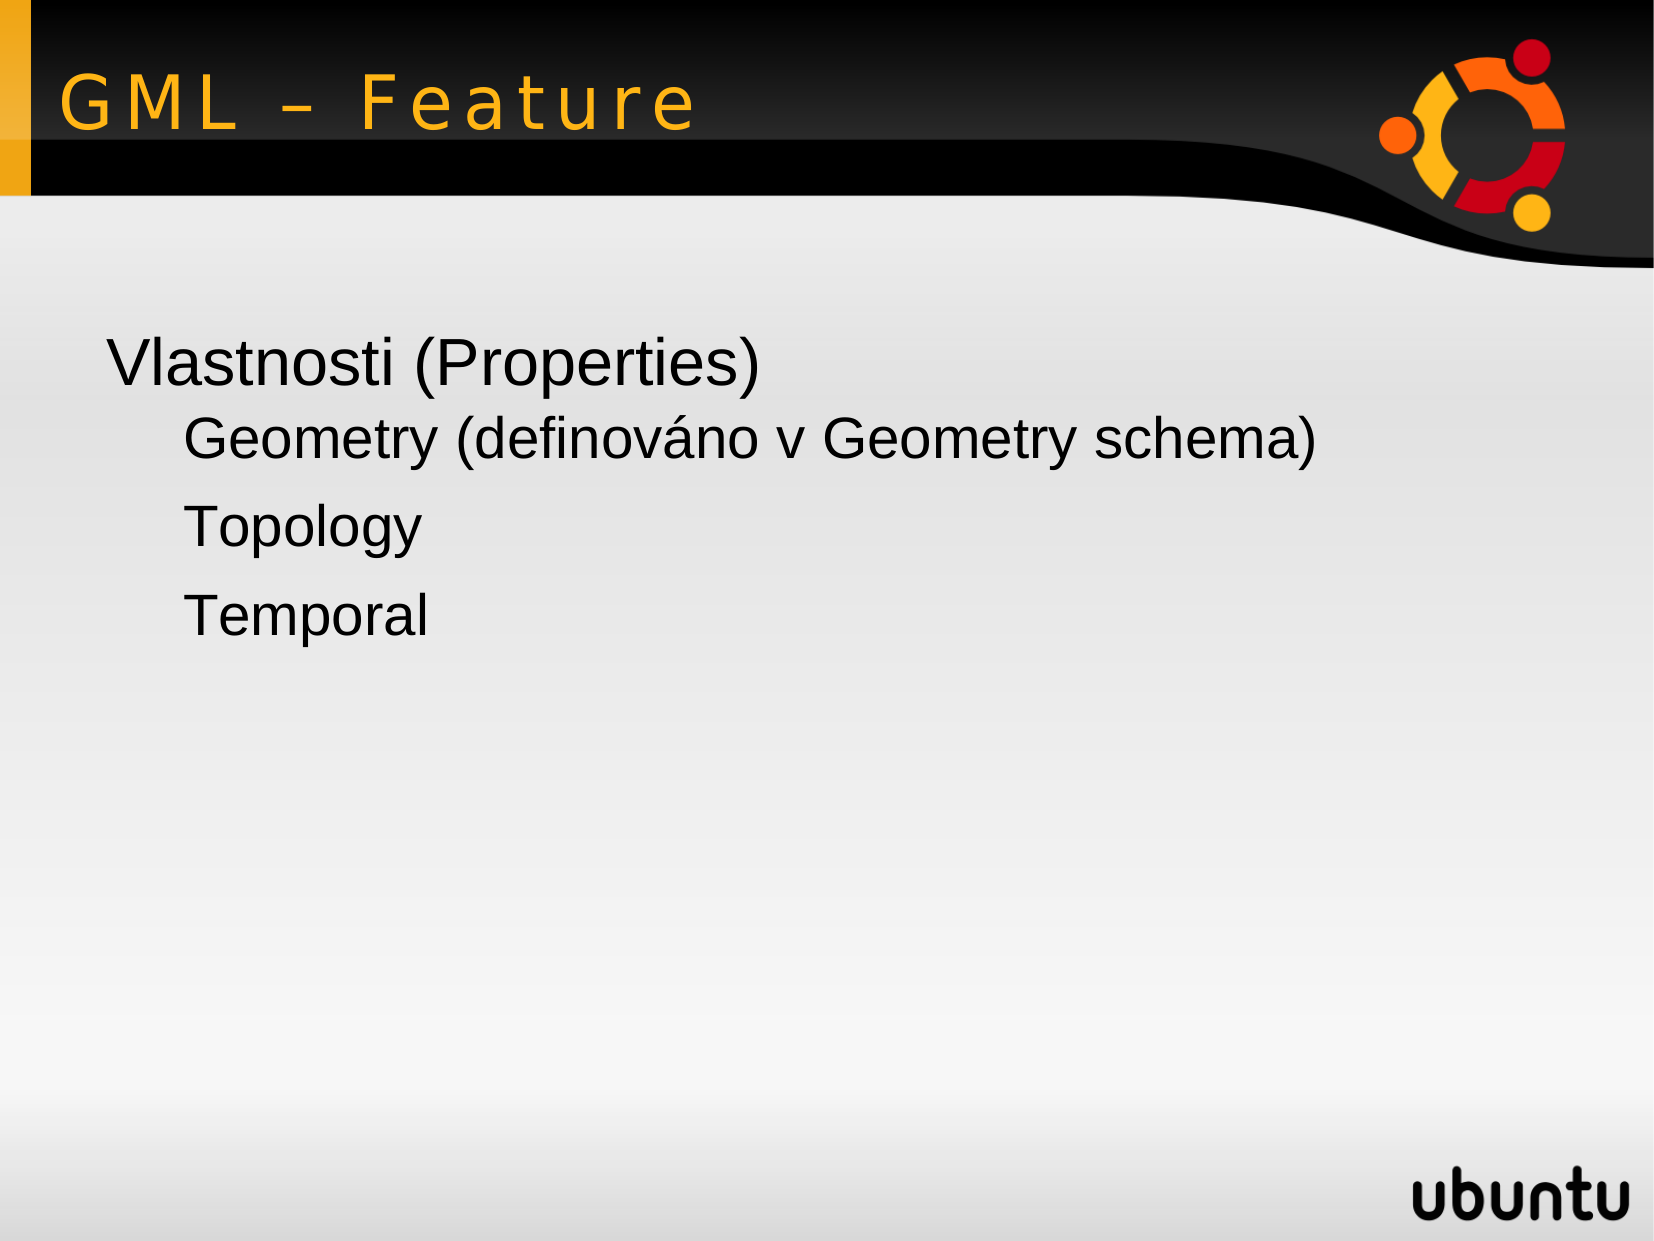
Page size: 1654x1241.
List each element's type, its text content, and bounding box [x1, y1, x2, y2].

title GML – Feature [59, 29, 1270, 178]
picture [0, 0, 1654, 1241]
list Vlastnosti (Properties) Geometry (definováno v Geometry schema) Topology Temporal [88, 324, 1577, 1144]
